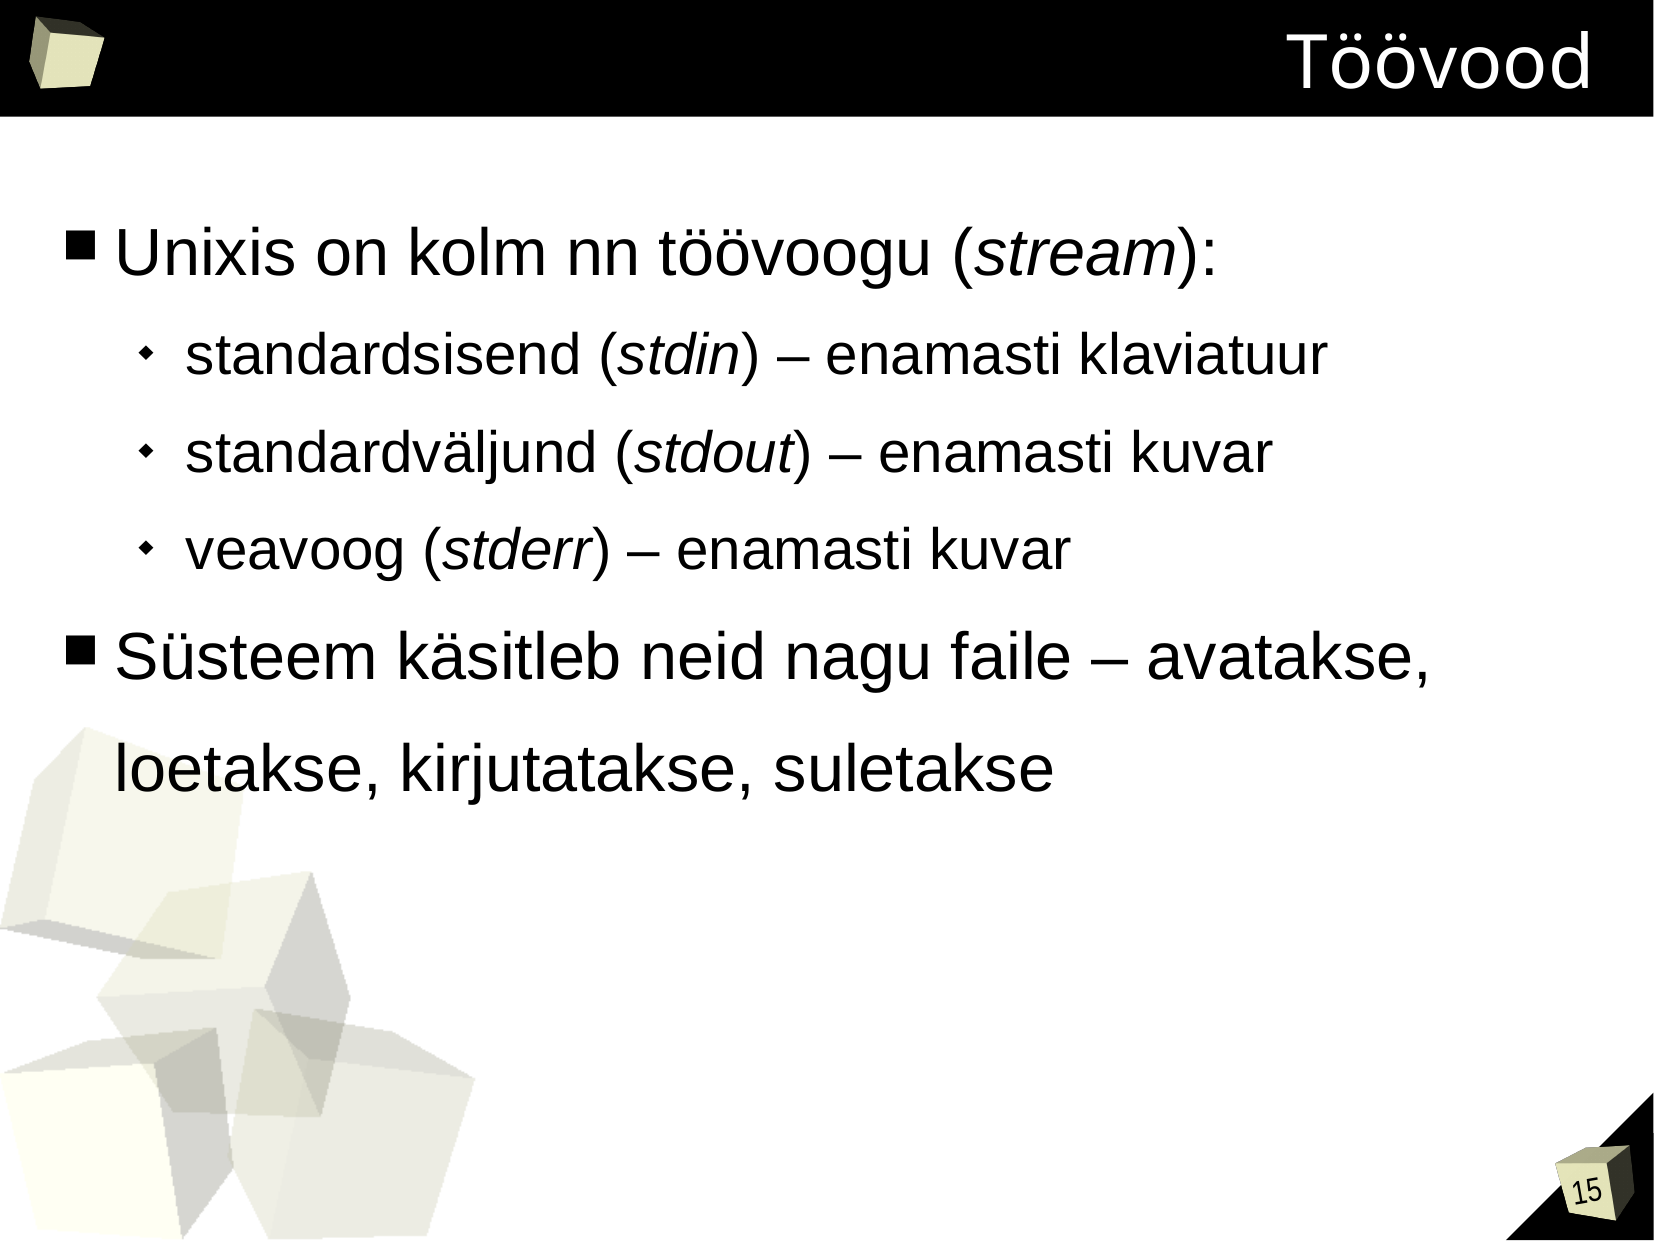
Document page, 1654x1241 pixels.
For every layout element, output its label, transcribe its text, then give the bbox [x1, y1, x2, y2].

picture [0, 726, 477, 1241]
title Töövood [118, 0, 1595, 119]
list Unixis on kolm nn töövoogu (stream): standardsisend (stdin) – enamasti klaviatuur standardväljund (stdout) – enamasti kuvar veavoog (stderr) – enamasti kuvar Süsteem käsitleb neid nagu faile – avatakse, loetakse, kirjutatakse, suletakse [44, 177, 1611, 1214]
